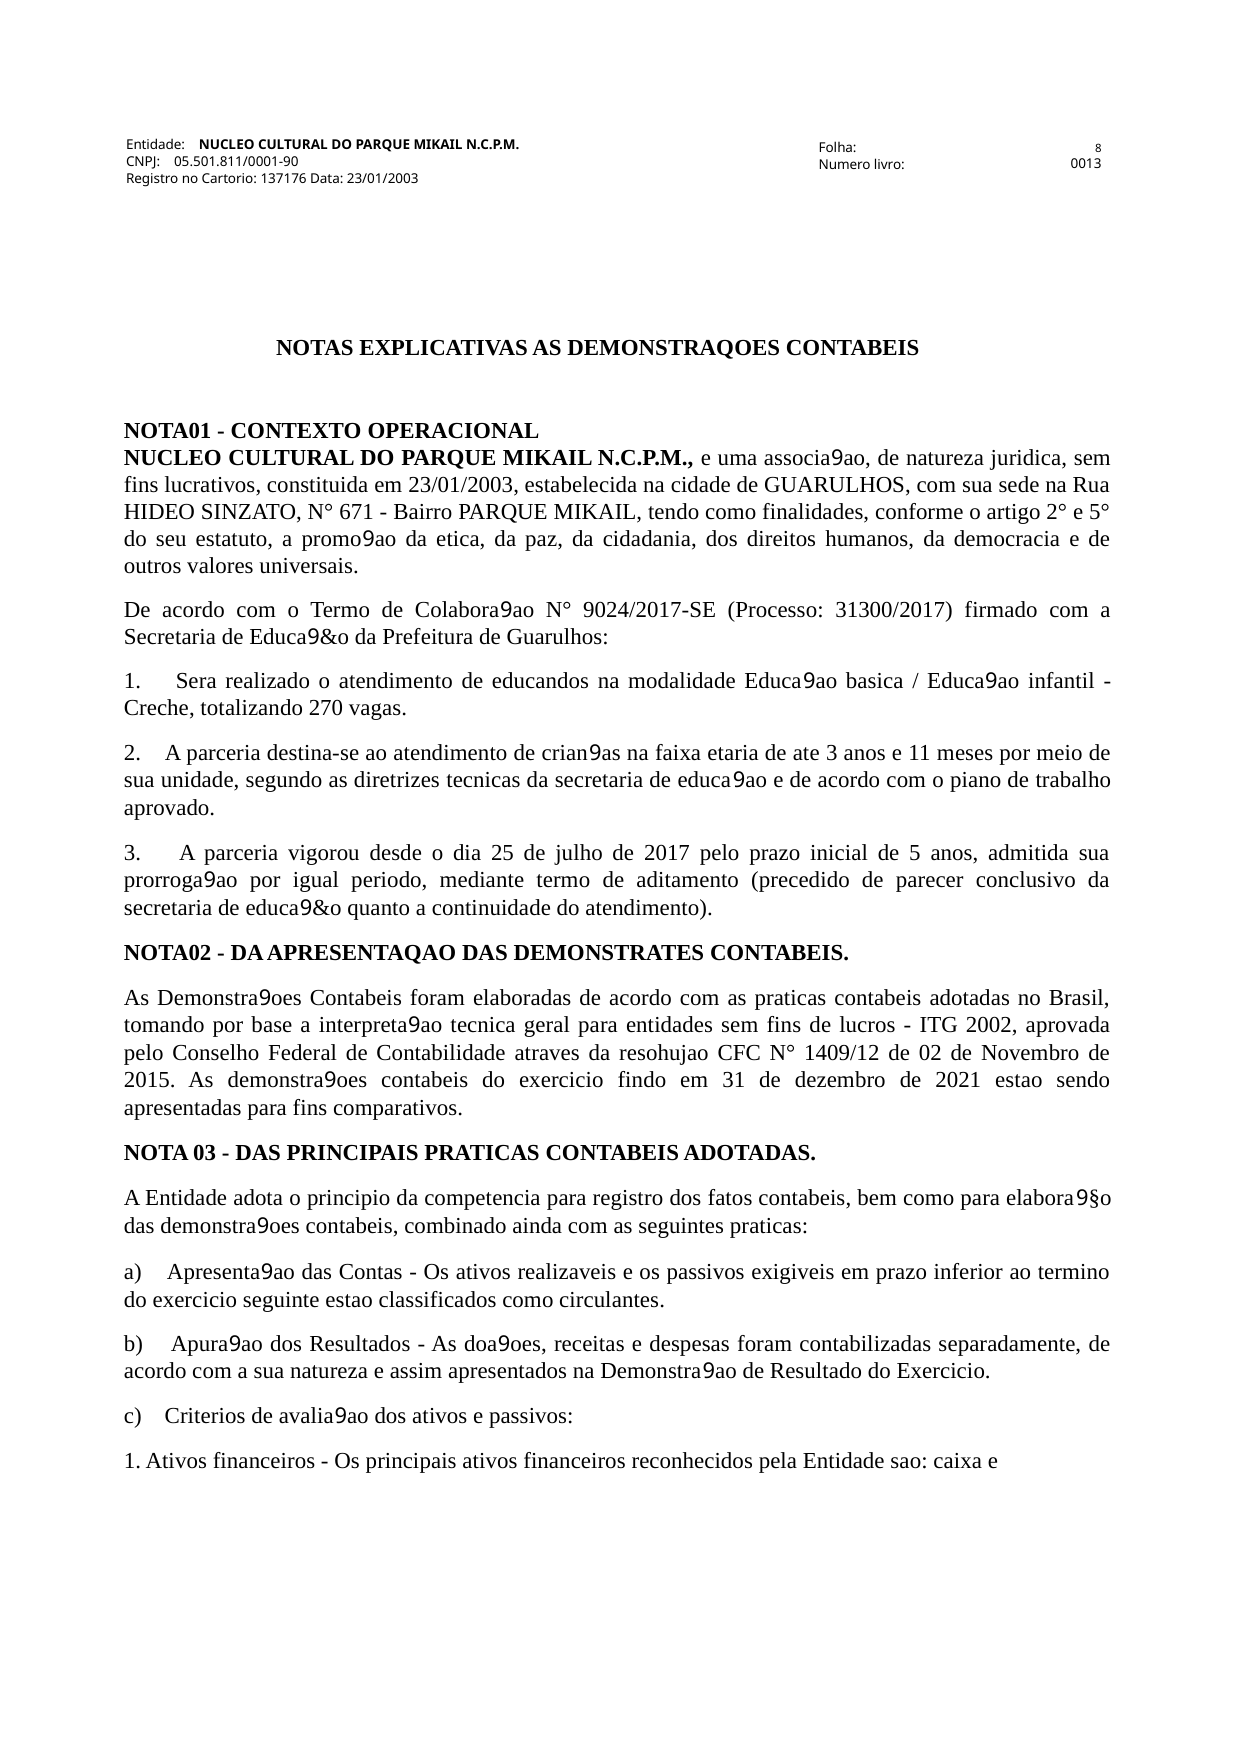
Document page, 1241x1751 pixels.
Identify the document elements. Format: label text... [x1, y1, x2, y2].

text_box Entidade: NUCLEO CULTURAL DO PARQUE MIKAIL N.C.P.M. CNPJ: 05.501.811/0001-90 Registro no Cartorio: 137176 Data: 23/01/2003 [126, 135, 617, 191]
text_box NOTAS EXPLICATIVAS AS DEMONSTRAQOES CONTABEIS NOTA01 - CONTEXTO OPERACIONAL NUCLEO CULTURAL DO PARQUE MIKAIL N.C.P.M., e uma associa9ao, de natureza juridica, sem fins lucrativos, constituida em 23/01/2003, estabelecida na cidade de GUARULHOS, com sua sede na Rua HIDEO SINZATO, N° 671 - Bairro PARQUE MIKAIL, tendo como finalidades, conforme o artigo 2° e 5° do seu estatuto, a promo9ao da etica, da paz, da cidadania, dos direitos humanos, da democracia e de outros valores universais. De acordo com o Termo de Colabora9ao N° 9024/2017-SE (Processo: 31300/2017) firmado com a Secretaria de Educa9&o da Prefeitura de Guarulhos: 1. Sera realizado o atendimento de educandos na modalidade Educa9ao basica / Educa9ao infantil -Creche, totalizando 270 vagas. 2. A parceria destina-se ao atendimento de crian9as na faixa etaria de ate 3 anos e 11 meses por meio de sua unidade, segundo as diretrizes tecnicas da secretaria de educa9ao e de acordo com o piano de trabalho aprovado. 3. A parceria vigorou desde o dia 25 de julho de 2017 pelo prazo inicial de 5 anos, admitida sua prorroga9ao por igual periodo, mediante termo de aditamento (precedido de parecer conclusivo da secretaria de educa9&o quanto a continuidade do atendimento). NOTA02 - DA APRESENTAQAO DAS DEMONSTRATES CONTABEIS. As Demonstra9oes Contabeis foram elaboradas de acordo com as praticas contabeis adotadas no Brasil, tomando por base a interpreta9ao tecnica geral para entidades sem fins de lucros - ITG 2002, aprovada pelo Conselho Federal de Contabilidade atraves da resohujao CFC N° 1409/12 de 02 de Novembro de 2015. As demonstra9oes contabeis do exercicio findo em 31 de dezembro de 2021 estao sendo apresentadas para fins comparativos. NOTA 03 - DAS PRINCIPAIS PRATICAS CONTABEIS ADOTADAS. A Entidade adota o principio da competencia para registro dos fatos contabeis, bem como para elabora9§o das demonstra9oes contabeis, combinado ainda com as seguintes praticas: a) Apresenta9ao das Contas - Os ativos realizaveis e os passivos exigiveis em prazo inferior ao termino do exercicio seguinte estao classificados como circulantes. b) Apura9ao dos Resultados - As doa9oes, receitas e despesas foram contabilizadas separadamente, de acordo com a sua natureza e assim apresentados na Demonstra9ao de Resultado do Exercicio. c) Criterios de avalia9ao dos ativos e passivos: 1. Ativos financeiros - Os principais ativos financeiros reconhecidos pela Entidade sao: caixa e [124, 277, 1112, 1584]
text_box 8 0013 [1070, 141, 1107, 176]
text_box Folha: Numero livro: [818, 139, 908, 175]
